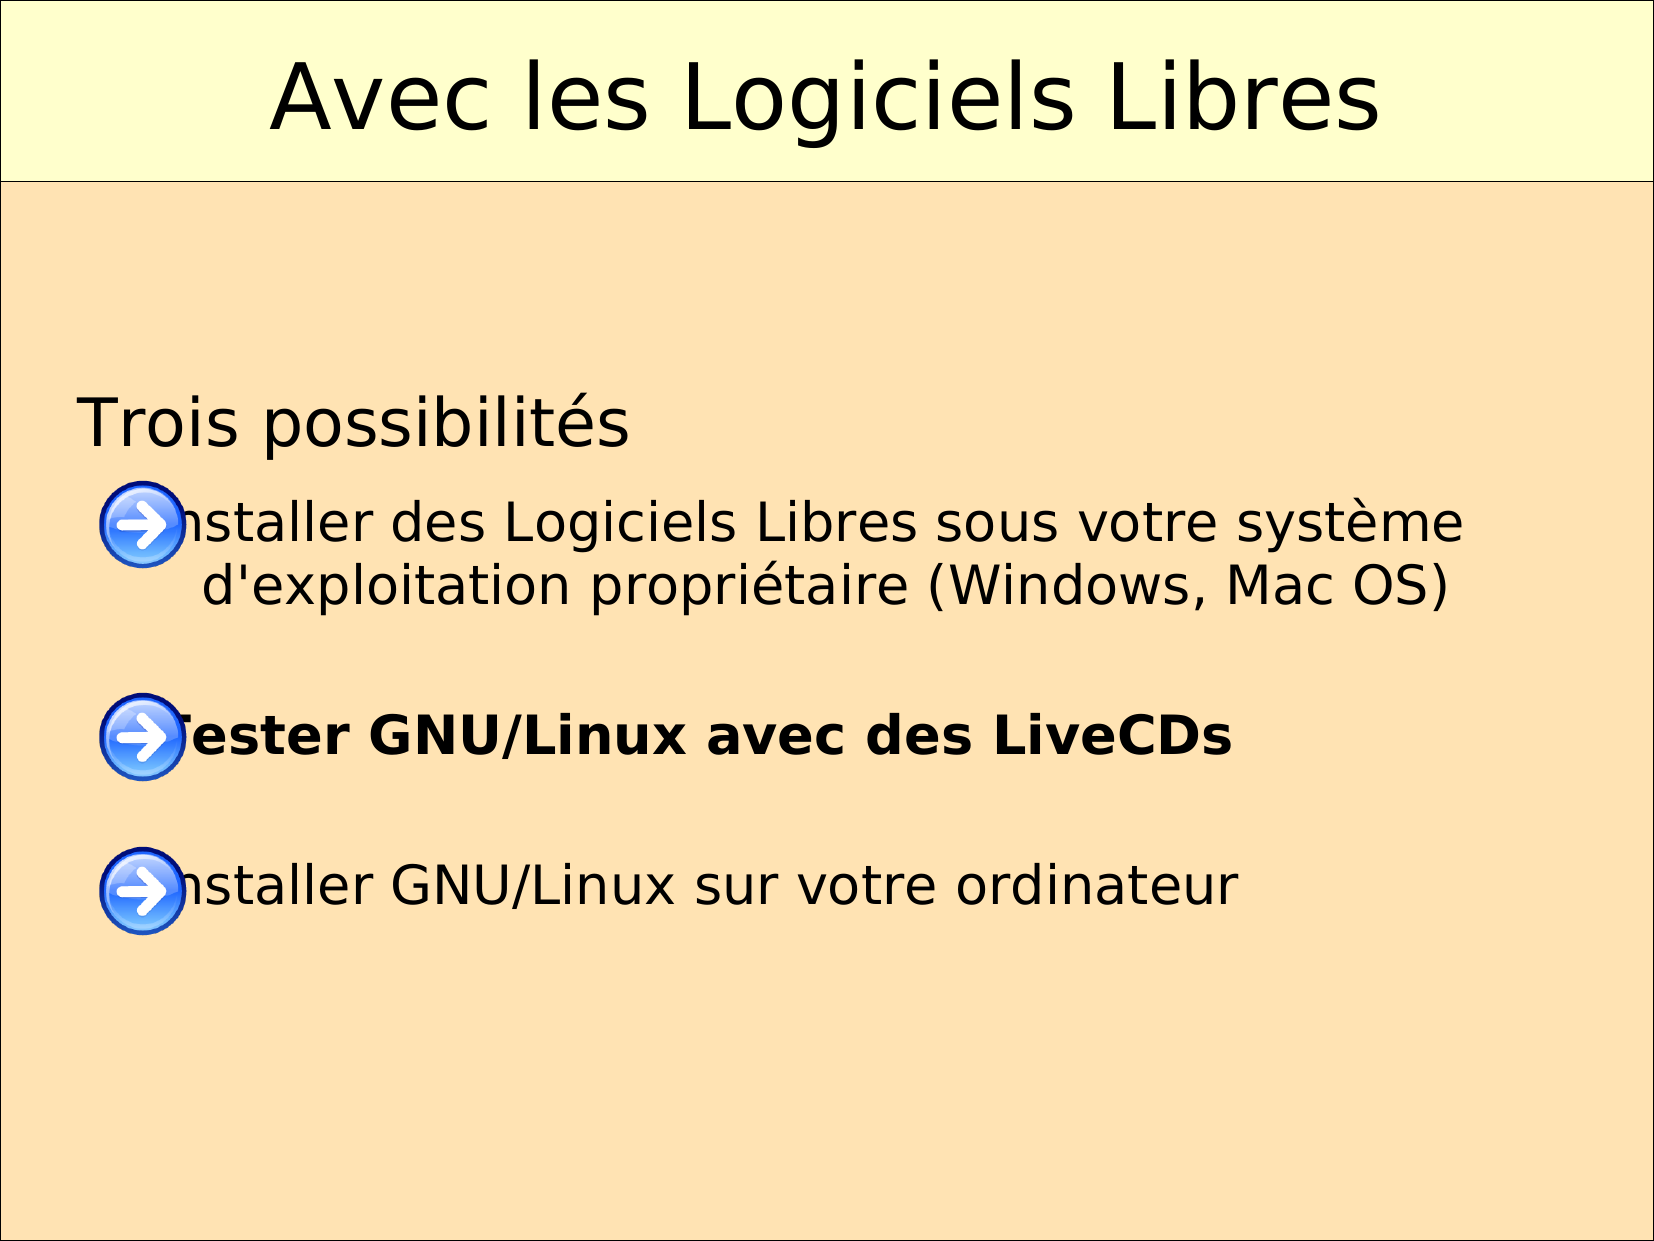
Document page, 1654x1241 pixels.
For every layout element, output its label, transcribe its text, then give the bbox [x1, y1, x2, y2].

title Avec les Logiciels Libres [0, 37, 1654, 158]
list Trois possibilités Installer des Logiciels Libres sous votre système d'exploitation propriétaire (Windows, Mac OS) Tester GNU/Linux avec des LiveCDs Installer GNU/Linux sur votre ordinateur [60, 384, 1573, 917]
picture [97, 478, 188, 569]
picture [97, 690, 188, 782]
picture [97, 844, 188, 936]
